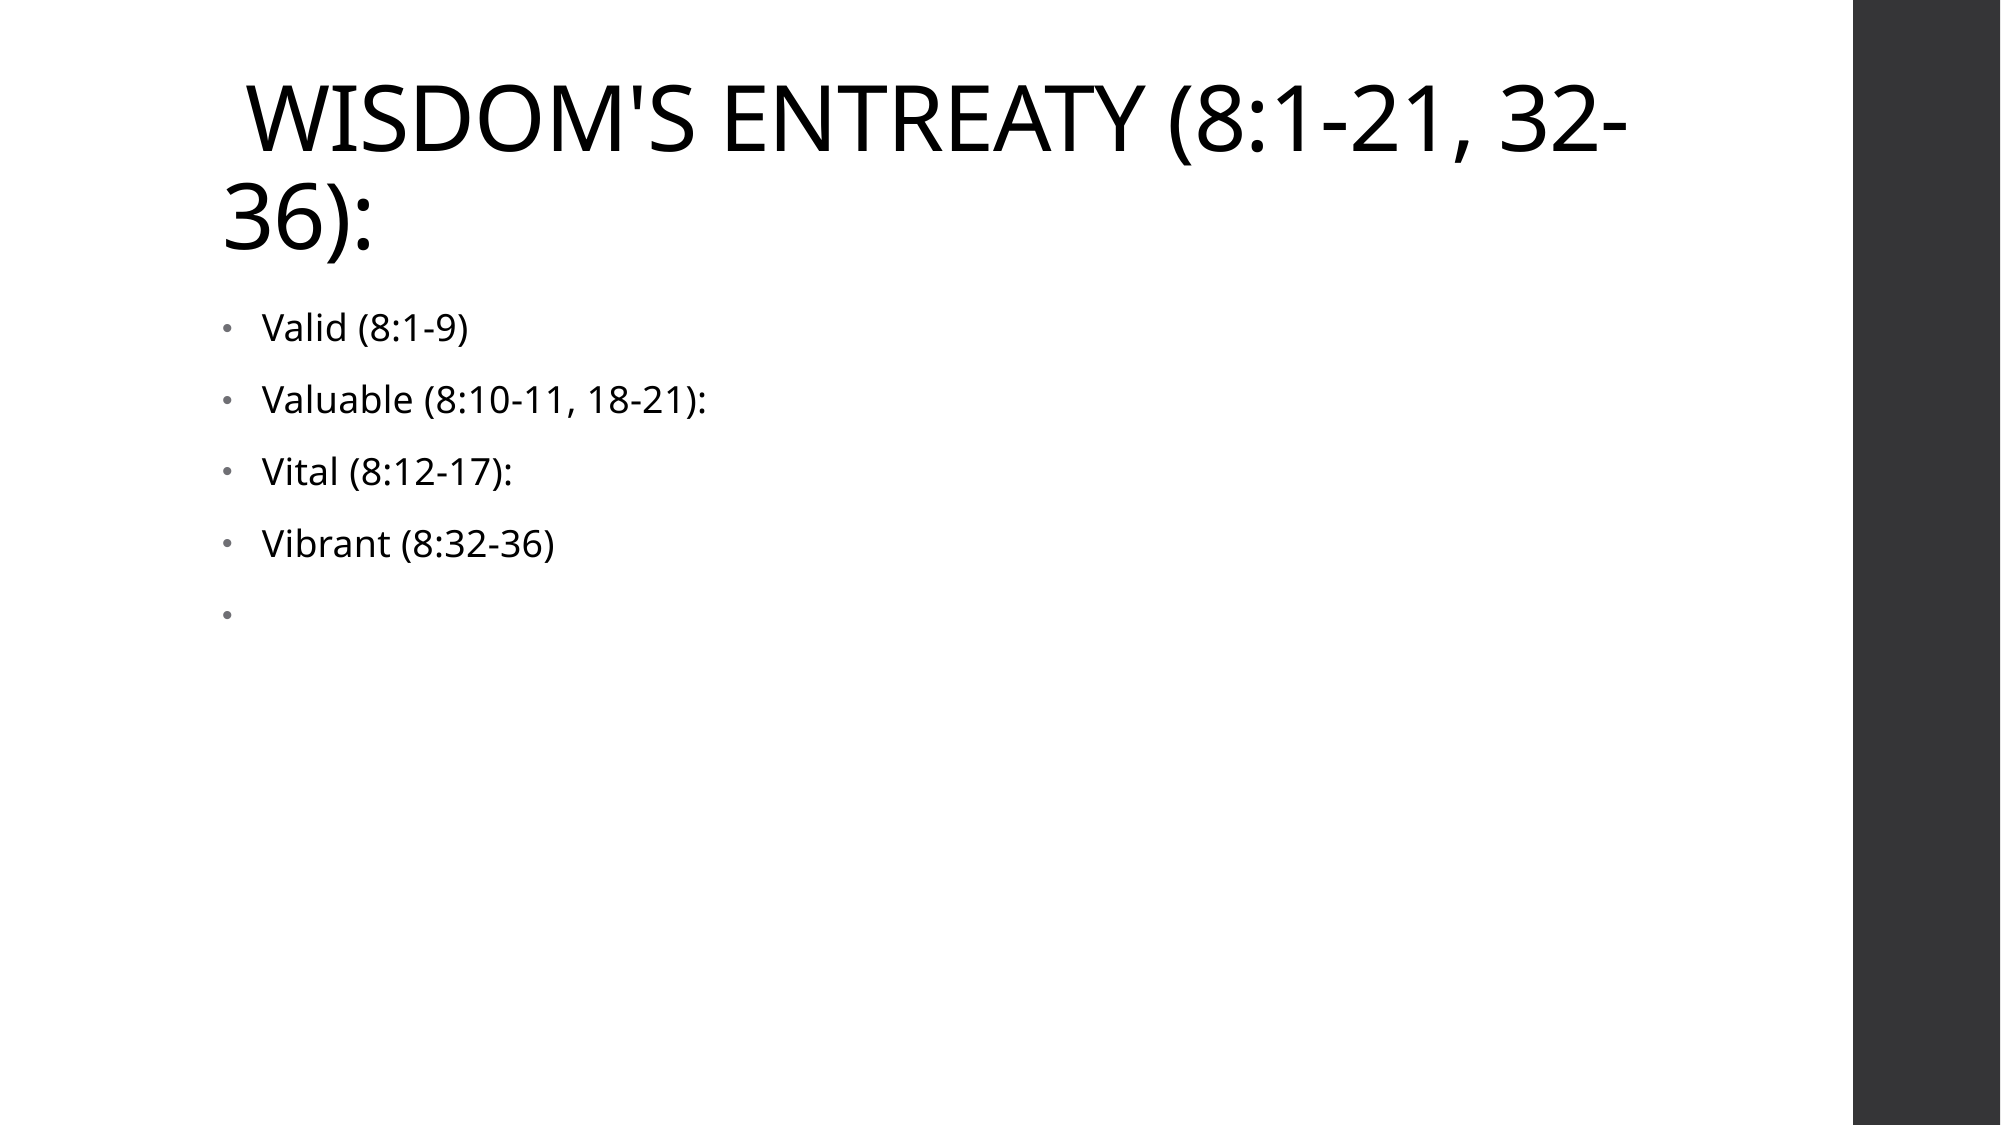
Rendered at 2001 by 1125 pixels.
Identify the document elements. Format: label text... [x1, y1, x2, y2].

list Valid (8:1-9) Valuable (8:10-11, 18-21): Vital (8:12-17): Vibrant (8:32-36) [206, 299, 1617, 1014]
title WISDOM'S ENTREATY (8:1-21, 32-36): [206, 60, 1797, 278]
